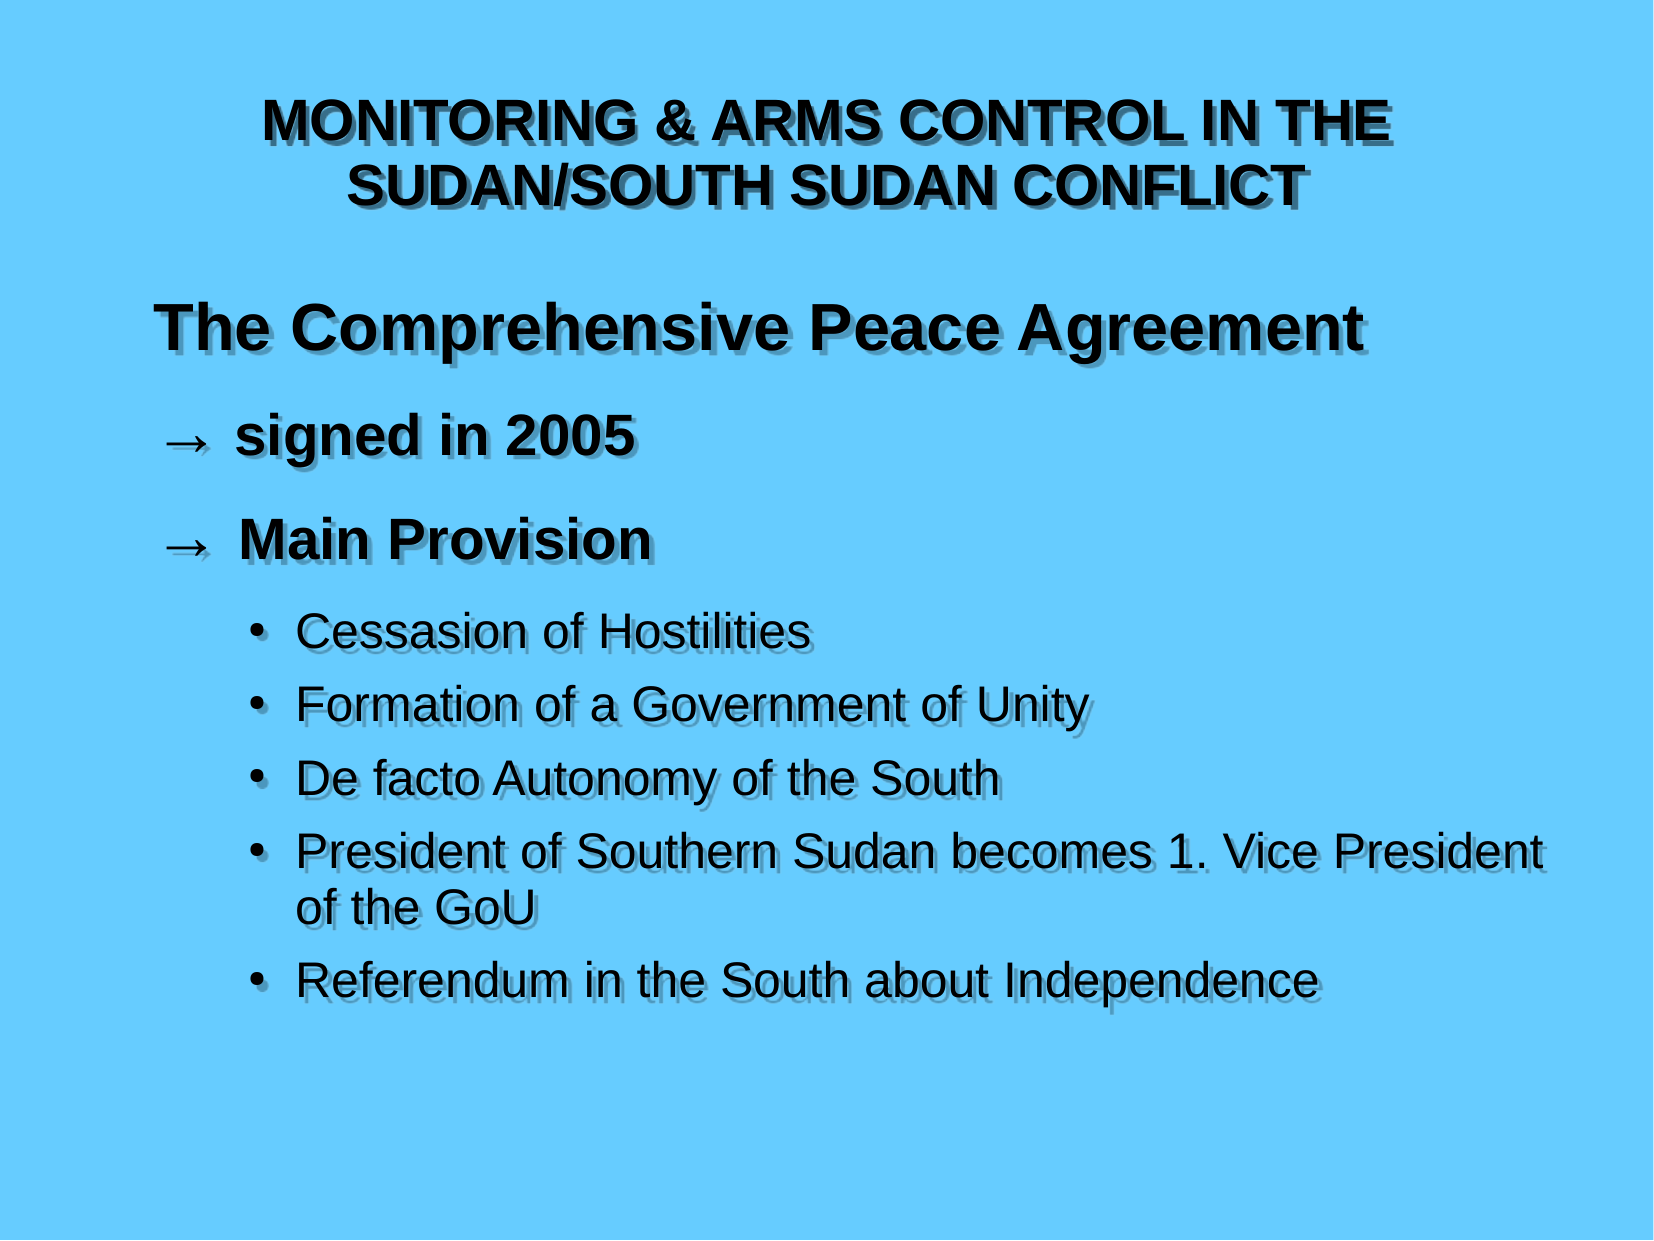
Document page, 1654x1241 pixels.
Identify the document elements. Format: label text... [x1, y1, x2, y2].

list The Comprehensive Peace Agreement → signed in 2005 → Main Provision Cessasion of Hostilities Formation of a Government of Unity De facto Autonomy of the South President of Southern Sudan becomes 1. Vice President of the GoU Referendum in the South about Independence [82, 307, 1571, 1175]
title MONITORING & ARMS CONTROL IN THE SUDAN/SOUTH SUDAN CONFLICT [82, 0, 1571, 307]
